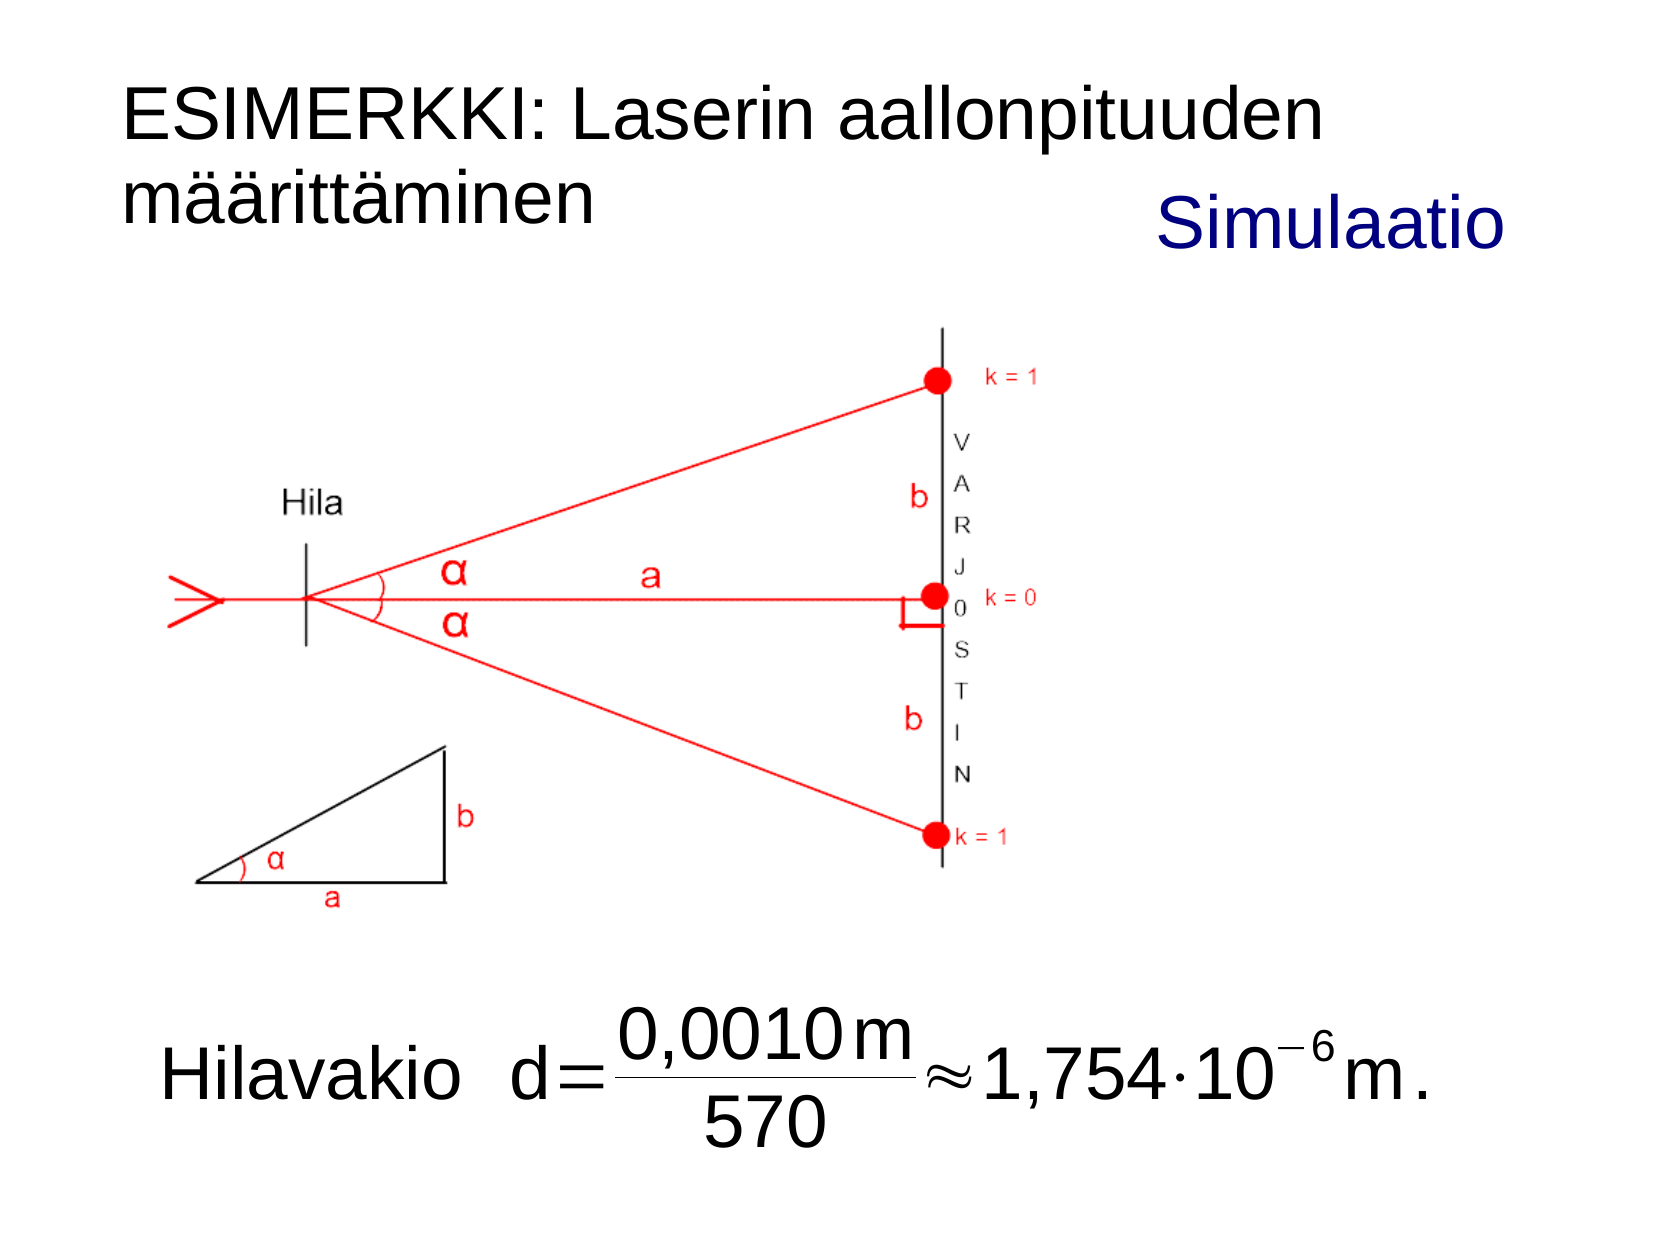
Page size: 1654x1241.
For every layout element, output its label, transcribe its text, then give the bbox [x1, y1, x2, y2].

text_box Simulaatio [1141, 172, 1583, 272]
chart [153, 992, 1440, 1163]
text_box ESIMERKKI: Laserin aallonpituuden määrittäminen [106, 63, 1548, 260]
picture [139, 298, 1052, 934]
